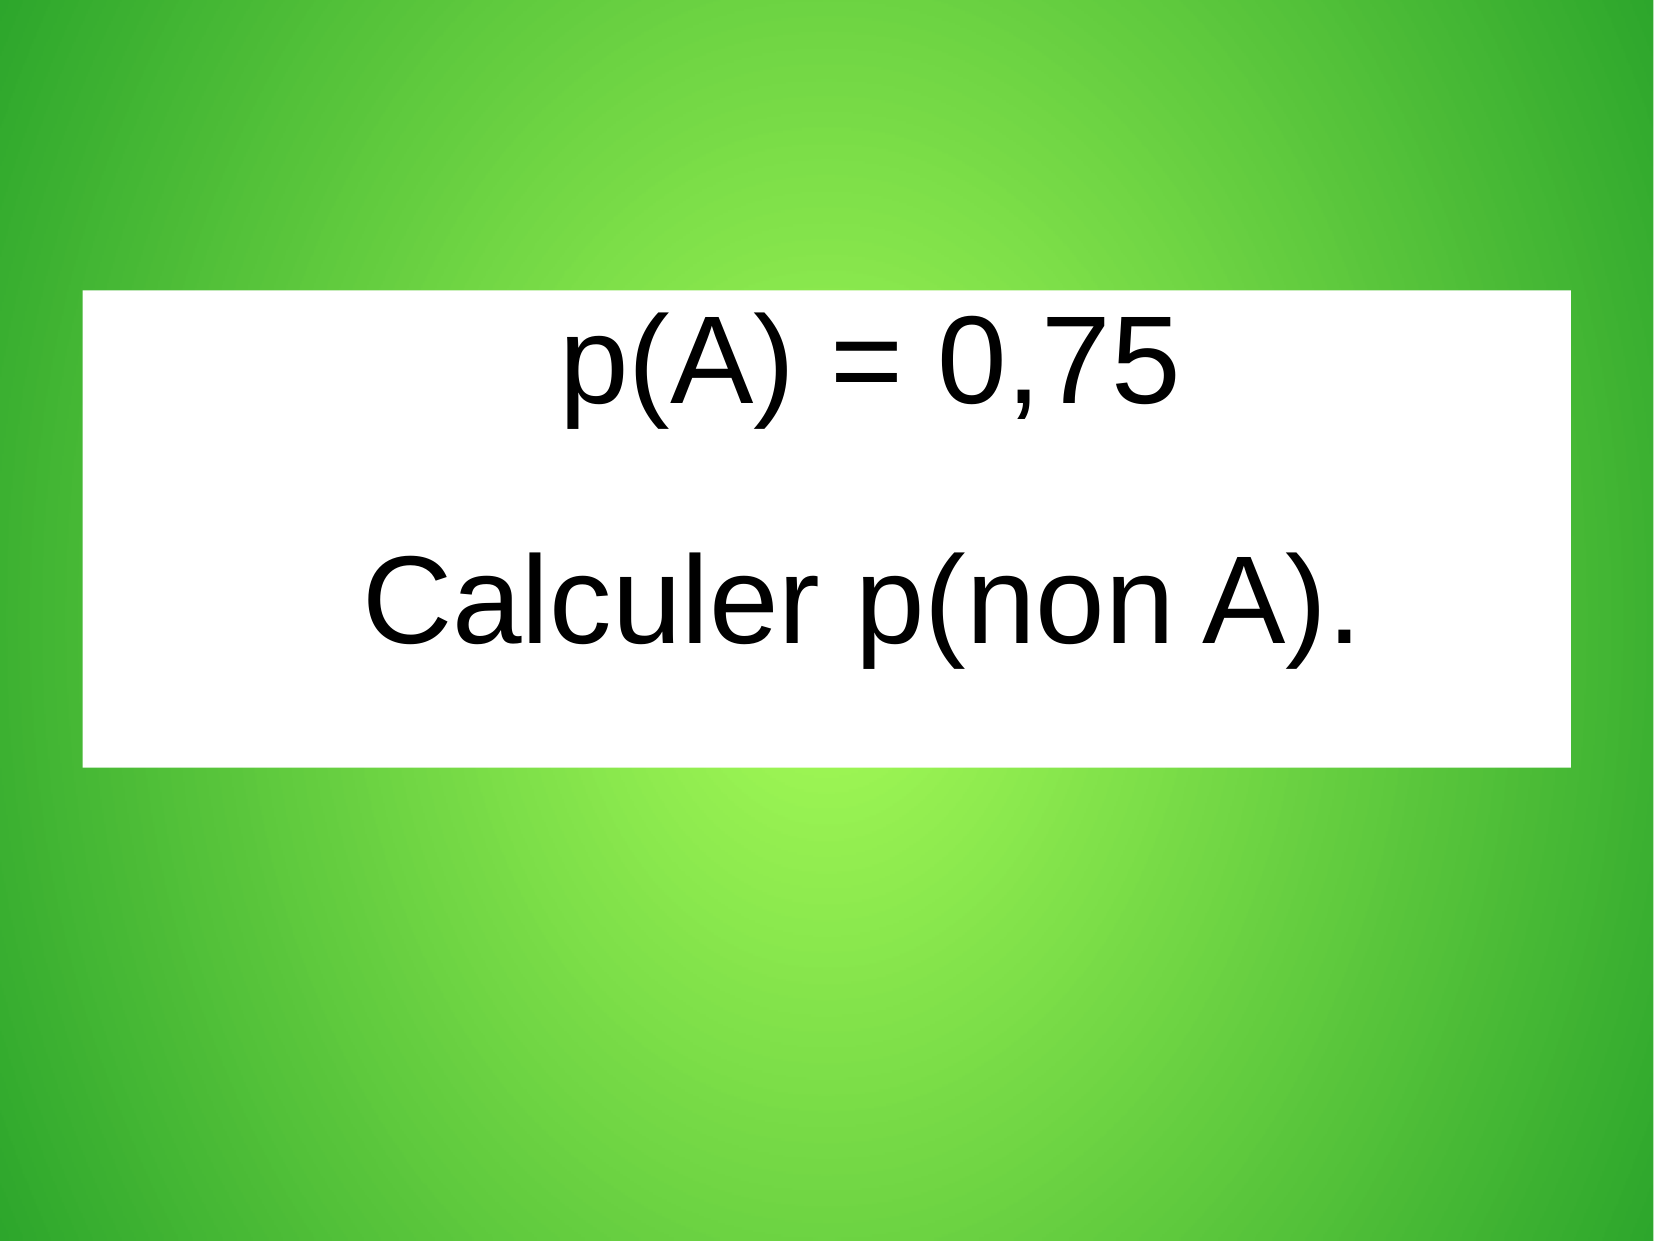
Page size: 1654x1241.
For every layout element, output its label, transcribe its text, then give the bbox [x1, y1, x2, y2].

list p(A) = 0,75 Calculer p(non A). [82, 290, 1571, 768]
picture [0, 0, 1654, 1241]
